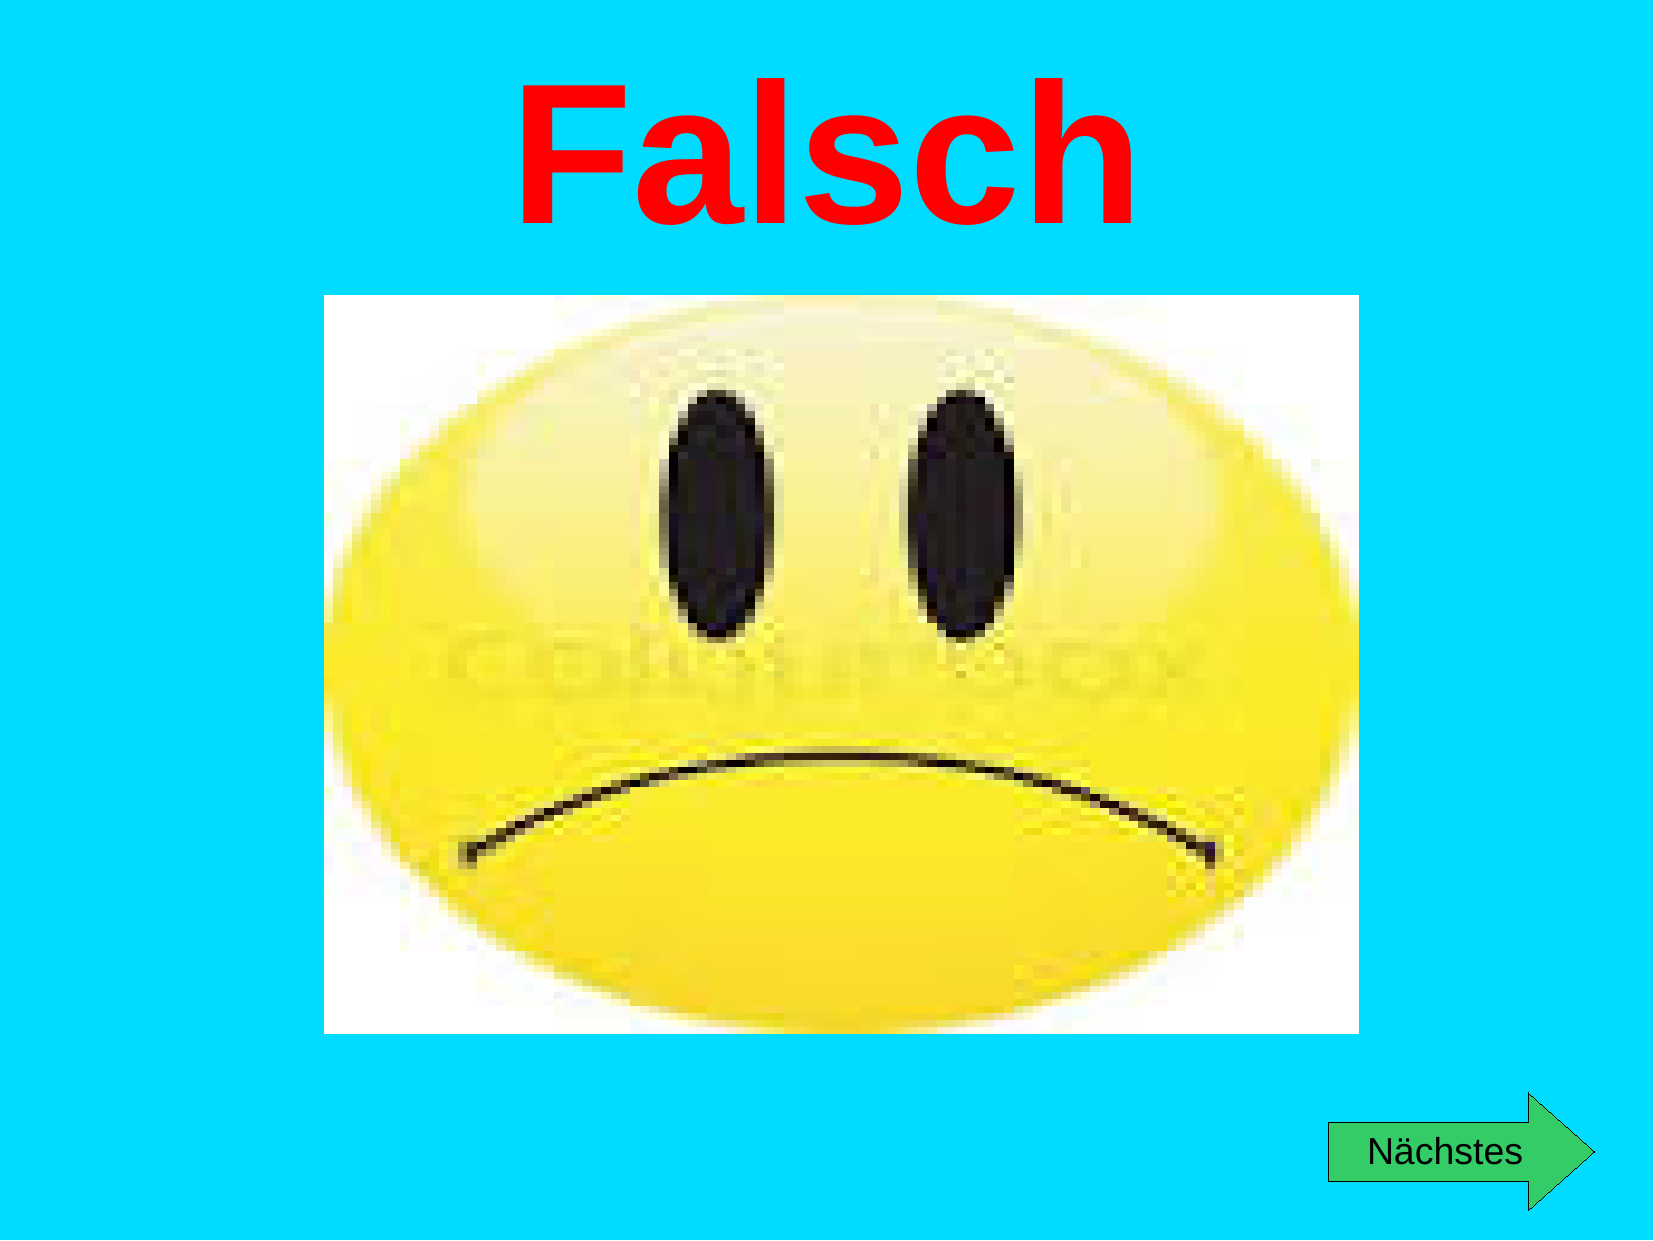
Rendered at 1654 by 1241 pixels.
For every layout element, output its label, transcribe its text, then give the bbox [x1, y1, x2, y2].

text_box Nächstes [1328, 1092, 1595, 1211]
picture [324, 295, 1359, 1034]
title Falsch [82, 42, 1571, 266]
